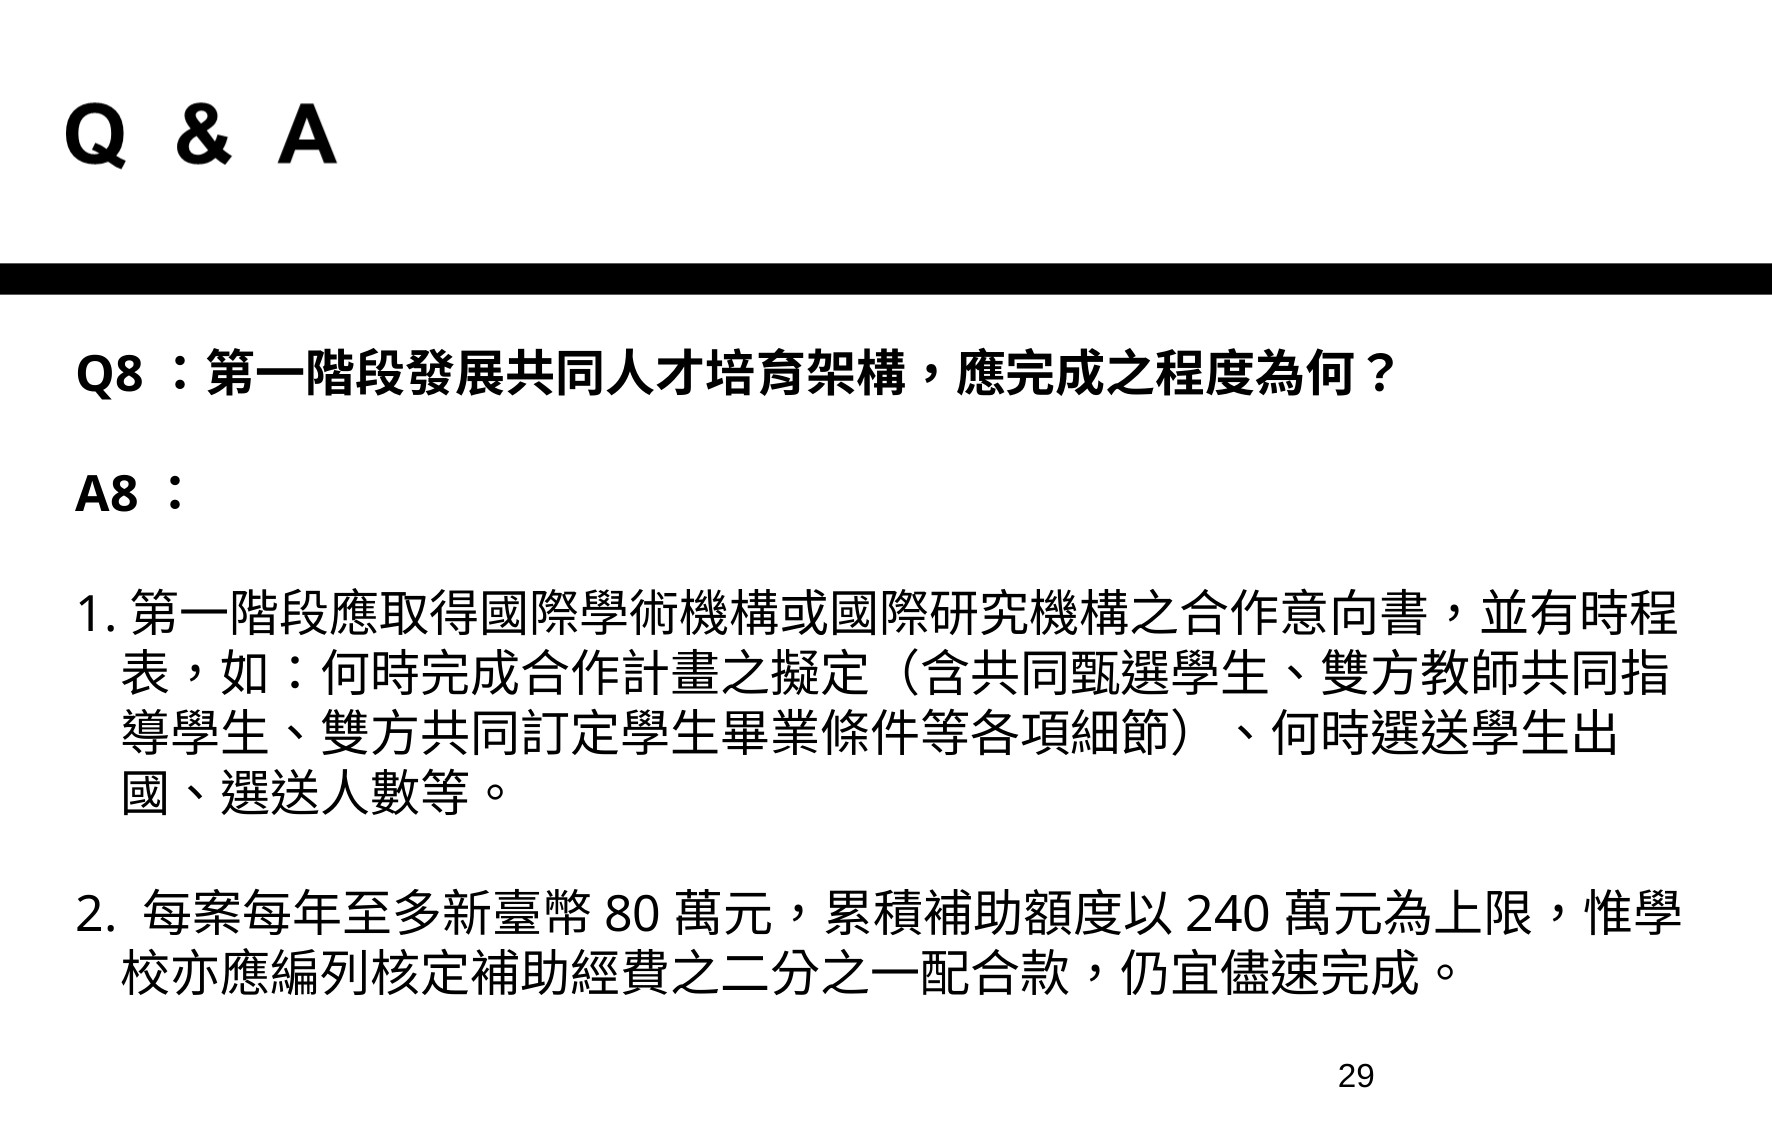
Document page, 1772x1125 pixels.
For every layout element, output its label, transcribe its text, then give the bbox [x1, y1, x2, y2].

text_box 29 [1322, 1046, 1737, 1125]
picture [47, 0, 1478, 265]
text_box Q8：第一階段發展共同人才培育架構，應完成之程度為何？ A8： 1.第一階段應取得國際學術機構或國際研究機構之合作意向書，並有時程表，如：何時完成合作計畫之擬定（含共同甄選學生、雙方教師共同指導學生、雙方共同訂定學生畢業條件等各項細節）、何時選送學生出國、選送人數等。 2. 每案每年至多新臺幣80萬元，累積補助額度以240萬元為上限，惟學校亦應編列核定補助經費之二分之一配合款，仍宜儘速完成。 [61, 334, 1726, 1009]
